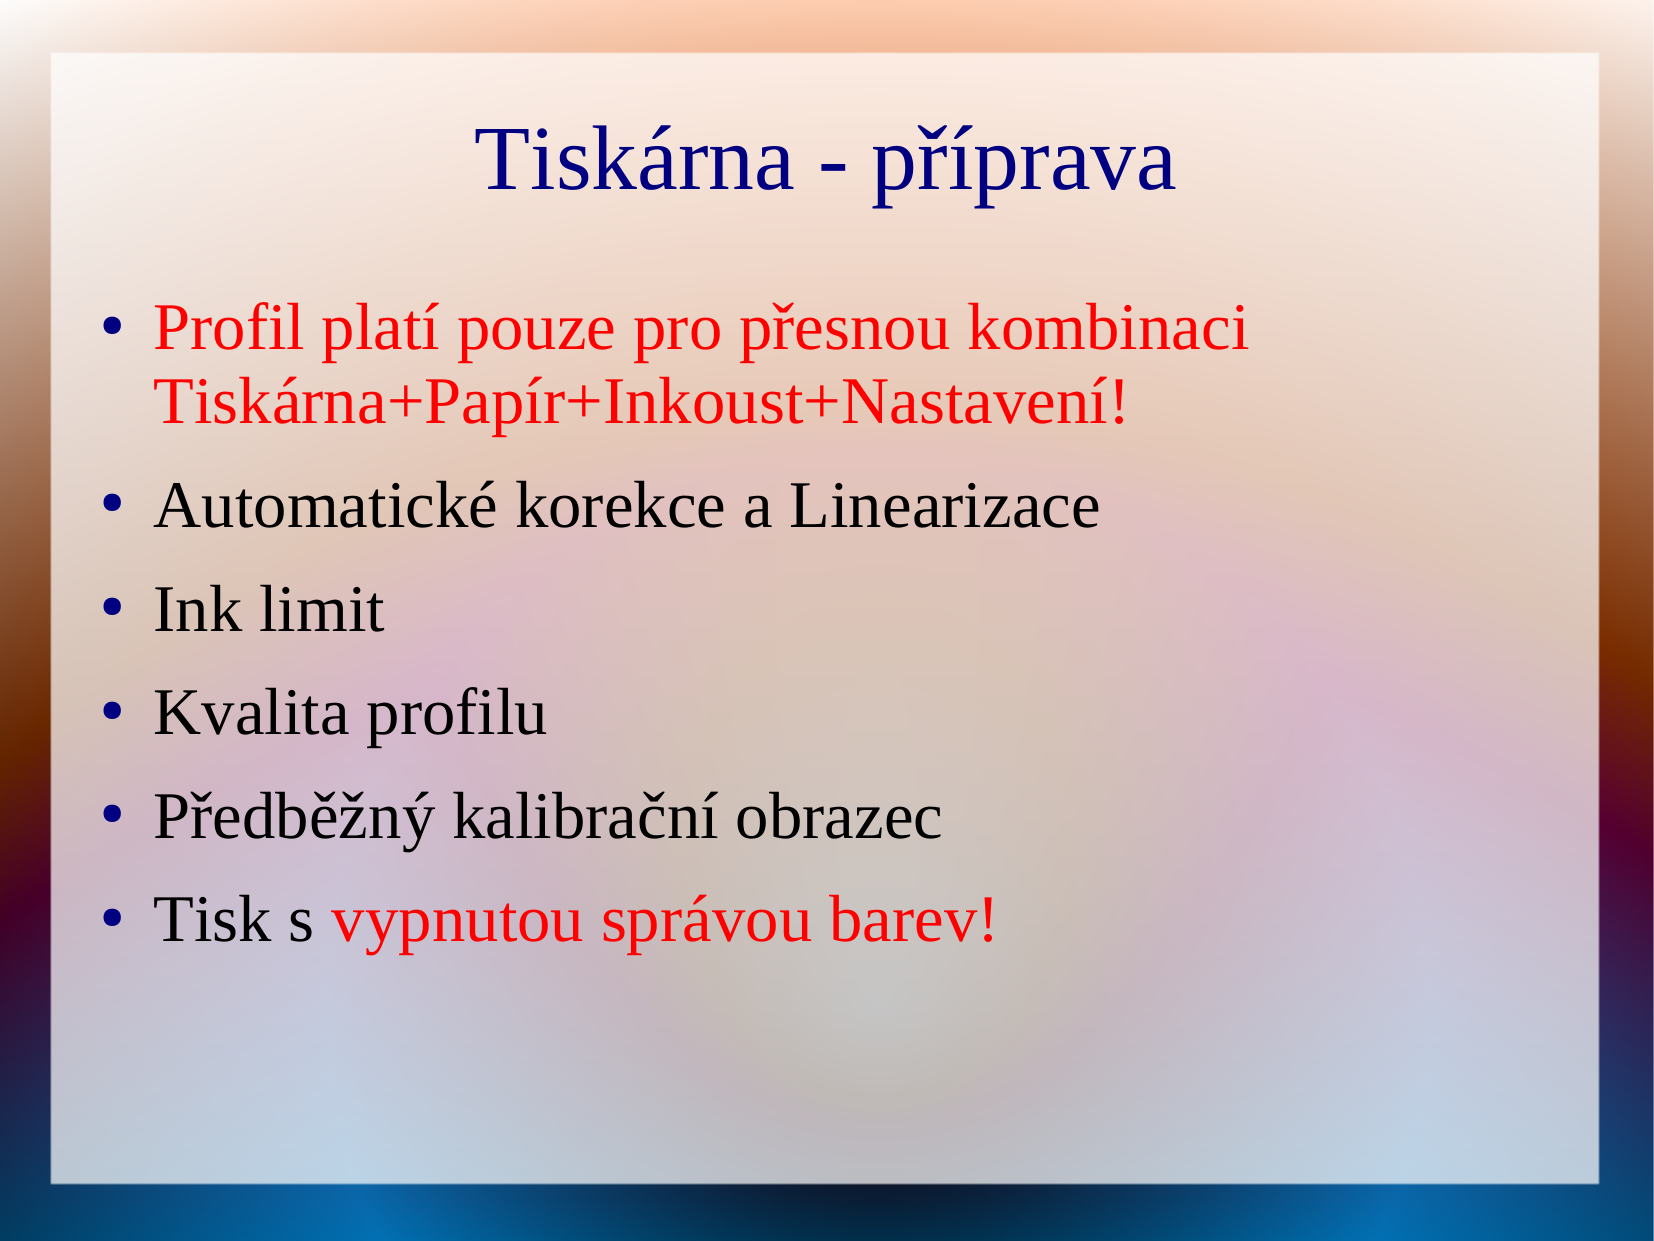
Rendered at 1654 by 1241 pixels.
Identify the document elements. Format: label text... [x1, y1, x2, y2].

list Profil platí pouze pro přesnou kombinaci Tiskárna+Papír+Inkoust+Nastavení! Automatické korekce a Linearizace Ink limit Kvalita profilu Předběžný kalibrační obrazec Tisk s vypnutou správou barev! [82, 290, 1571, 1094]
picture [0, 0, 1654, 1241]
title Tiskárna - příprava [82, 55, 1571, 263]
